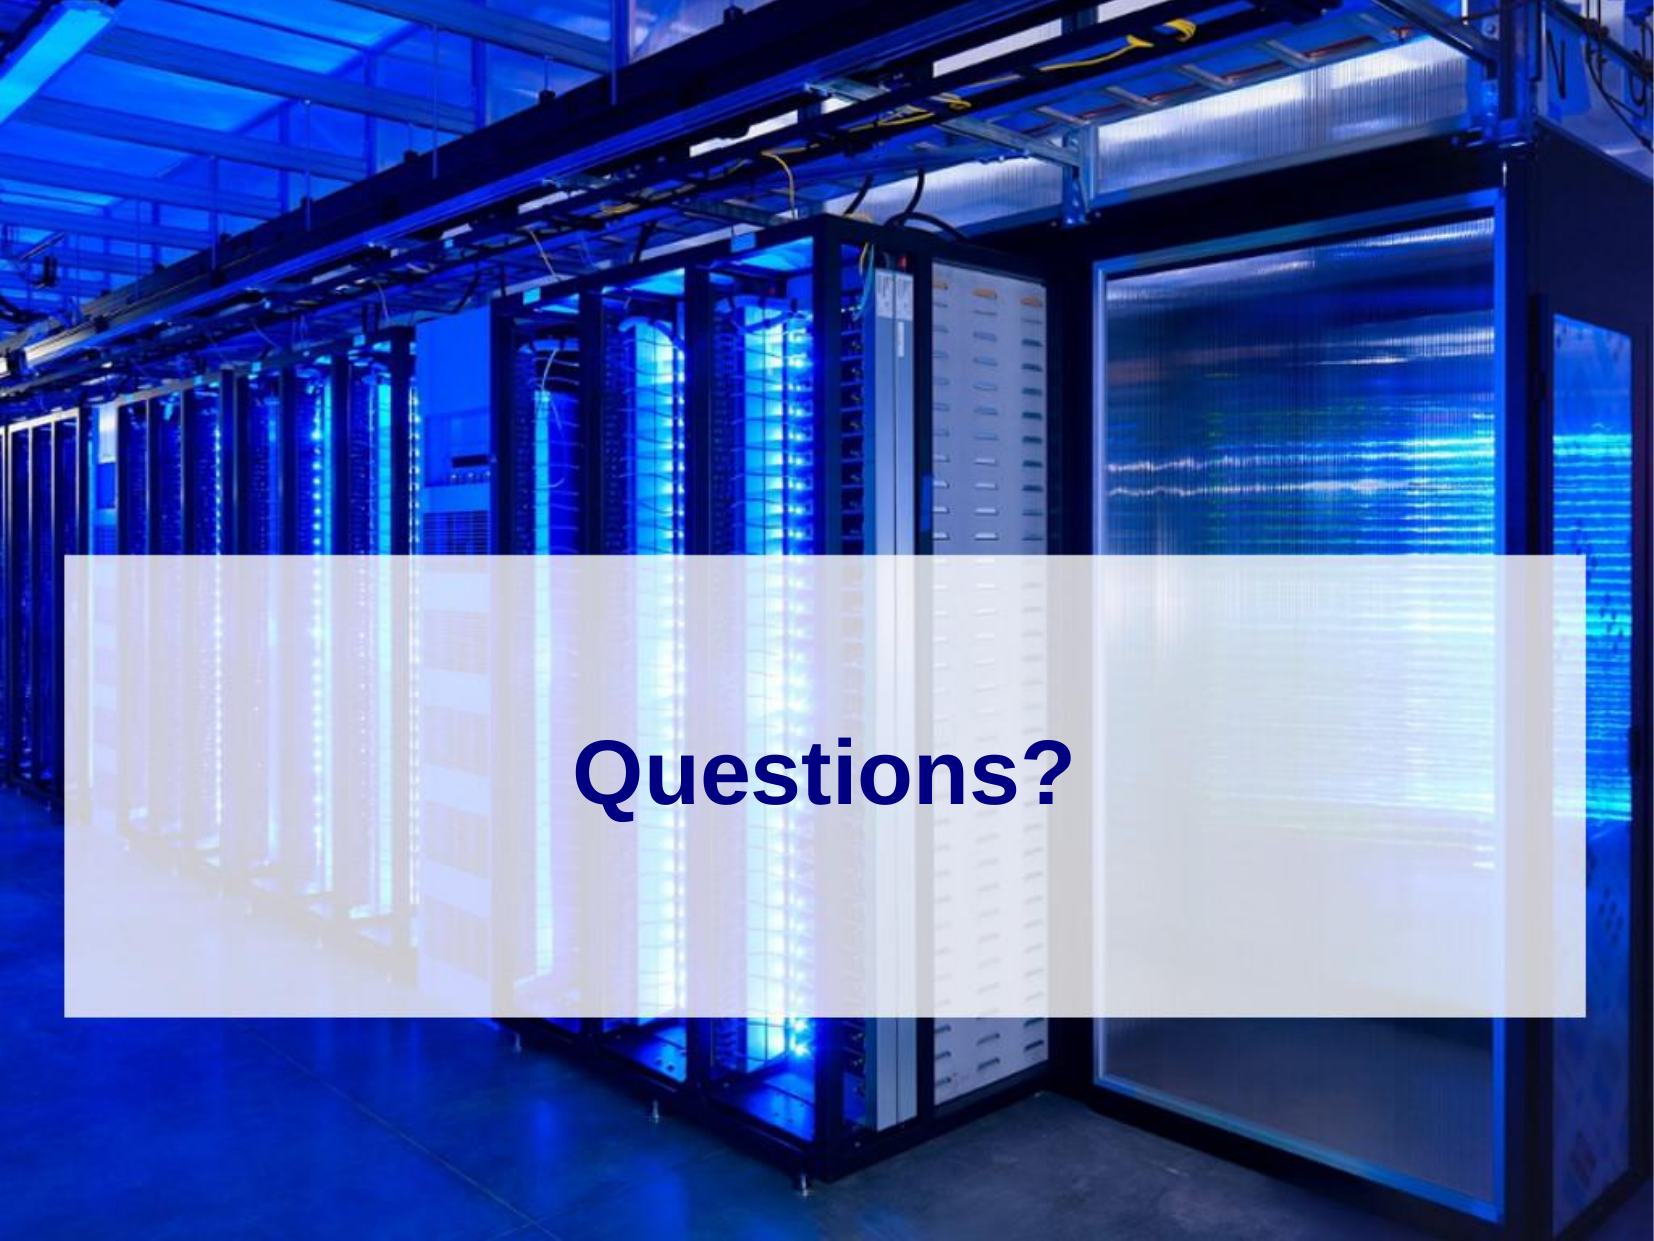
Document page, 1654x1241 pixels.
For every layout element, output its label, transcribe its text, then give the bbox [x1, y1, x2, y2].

picture [0, 0, 1654, 1241]
title Questions? [60, 705, 1591, 841]
